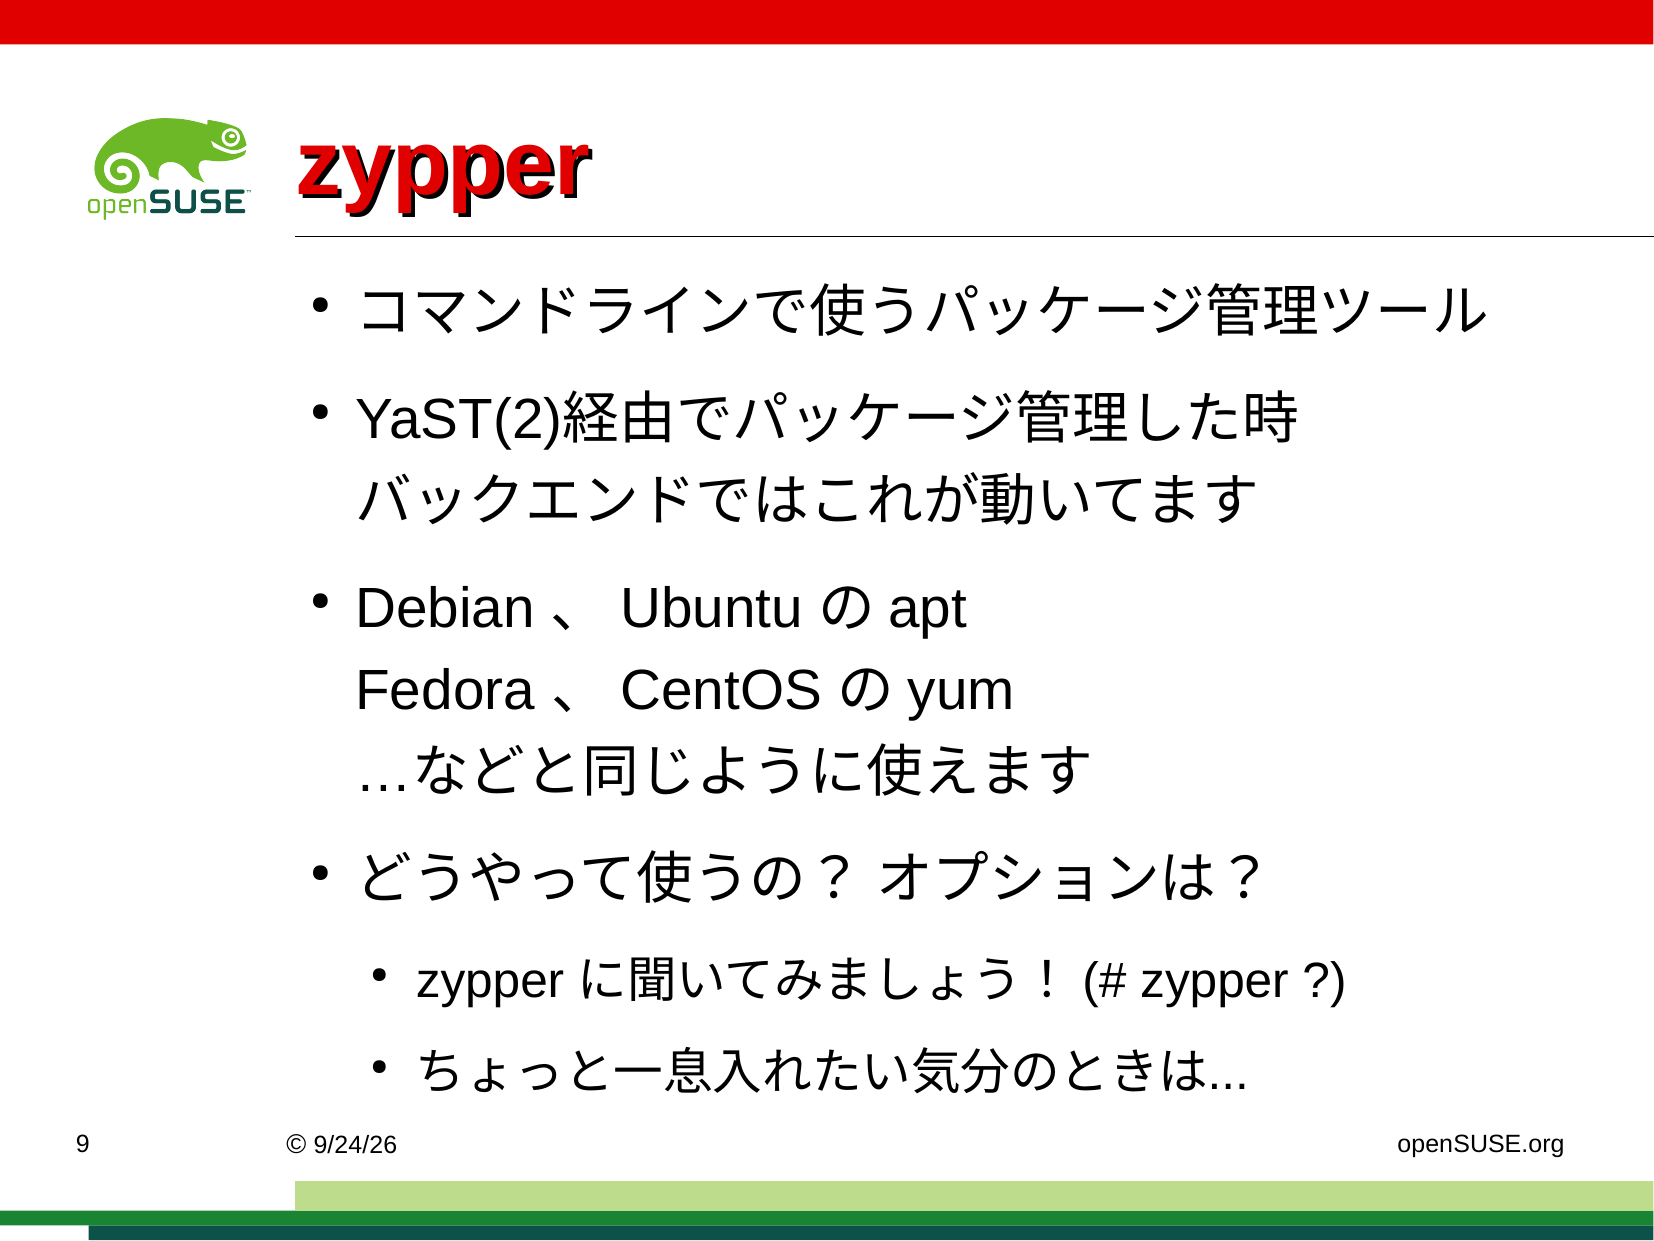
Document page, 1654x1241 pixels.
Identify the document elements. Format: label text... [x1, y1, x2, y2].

text_box [0, 0, 1654, 45]
text_box © 2/19/09 Satoru Matsumoto [271, 1122, 661, 1166]
text_box [0, 1181, 1654, 1241]
text_box openSUSE.org [1373, 1122, 1580, 1164]
text_box <番号> [77, 1122, 189, 1164]
title zypper [295, 113, 1571, 212]
picture [88, 118, 251, 220]
list コマンドラインで使うパッケージ管理ツール YaST(2)経由でパッケージ管理した時 バックエンドではこれが動いてます Debian 、 Ubuntu の apt Fedora 、 CentOS の yum …などと同じように使えます どうやって使うの？ オプションは？ zypper に聞いてみましょう！ (# zypper ?) ちょっと一息入れたい気分のときは... [295, 265, 1565, 1109]
